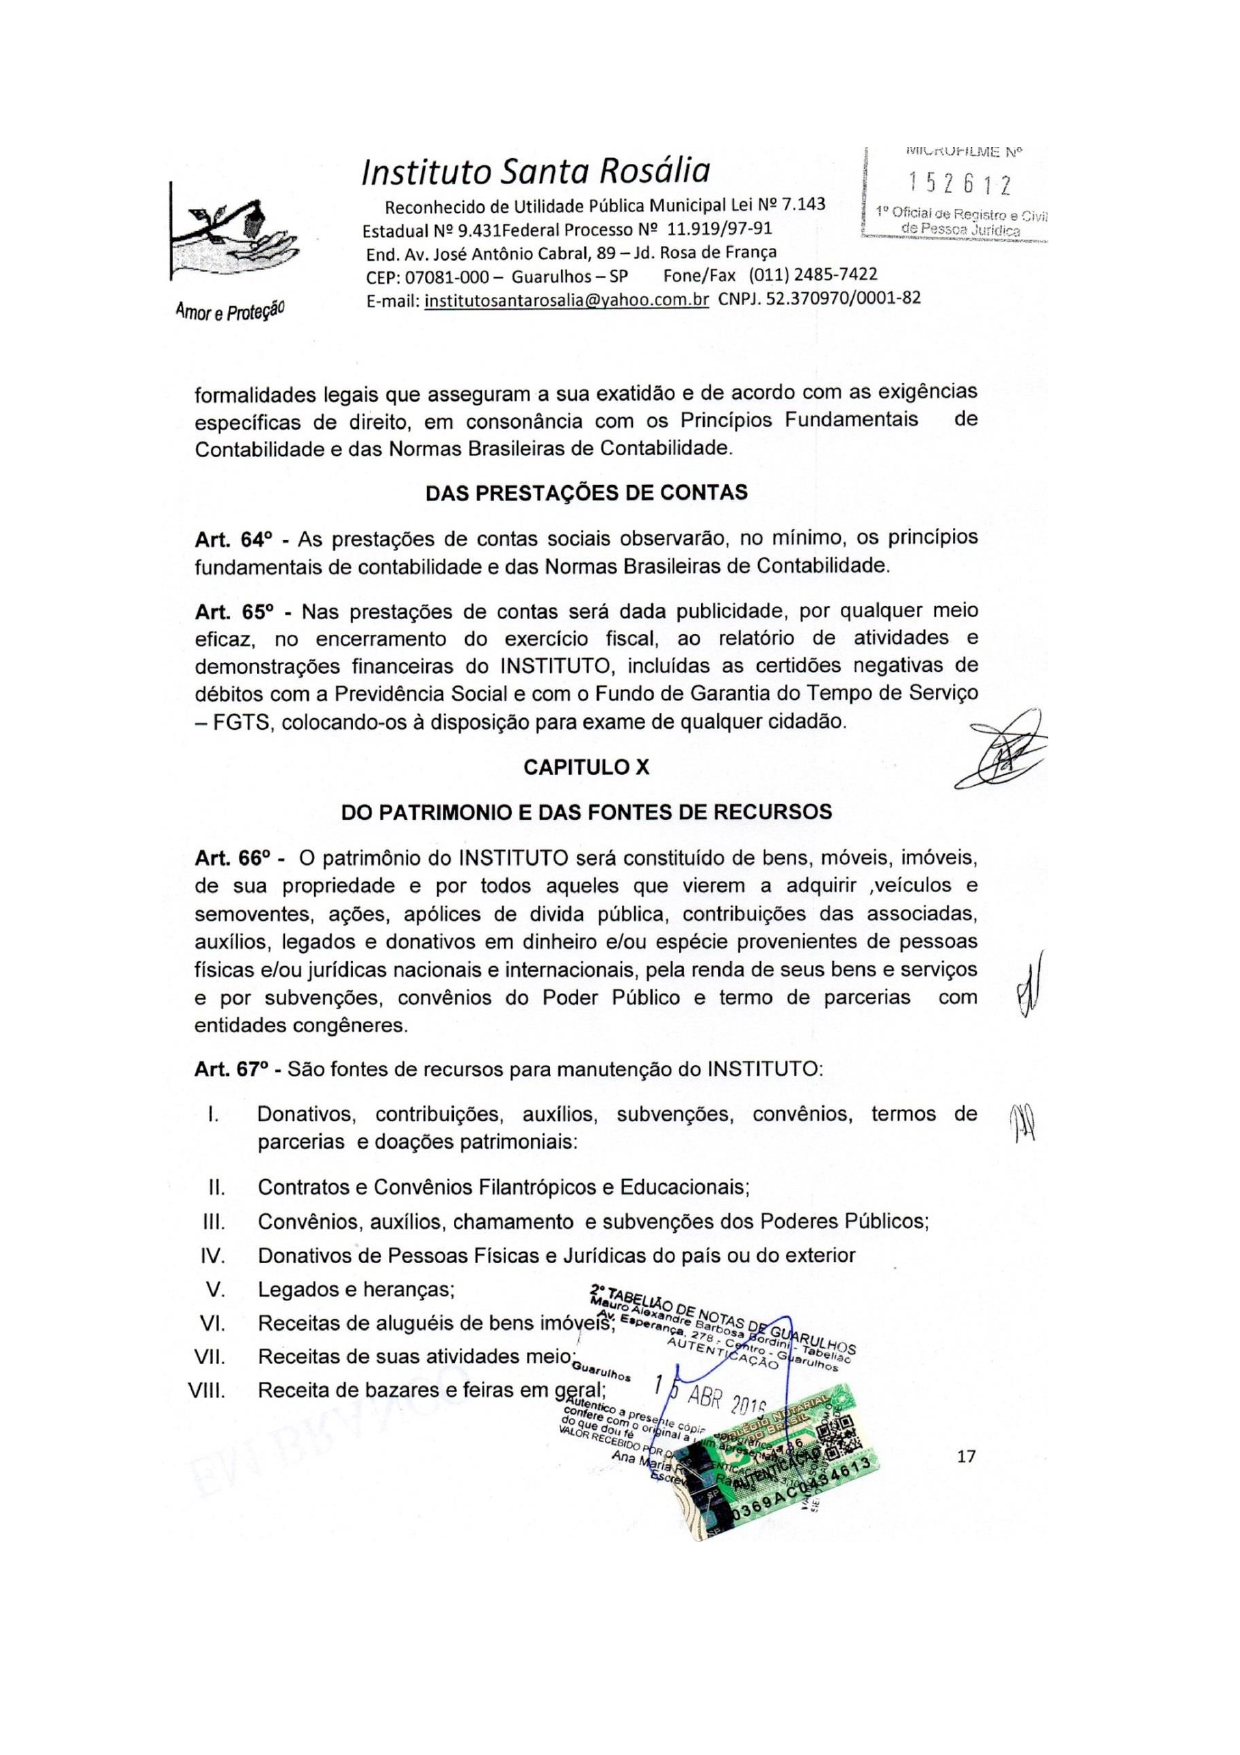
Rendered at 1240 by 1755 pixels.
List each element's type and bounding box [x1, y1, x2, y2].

text_box [162, 148, 1048, 1542]
